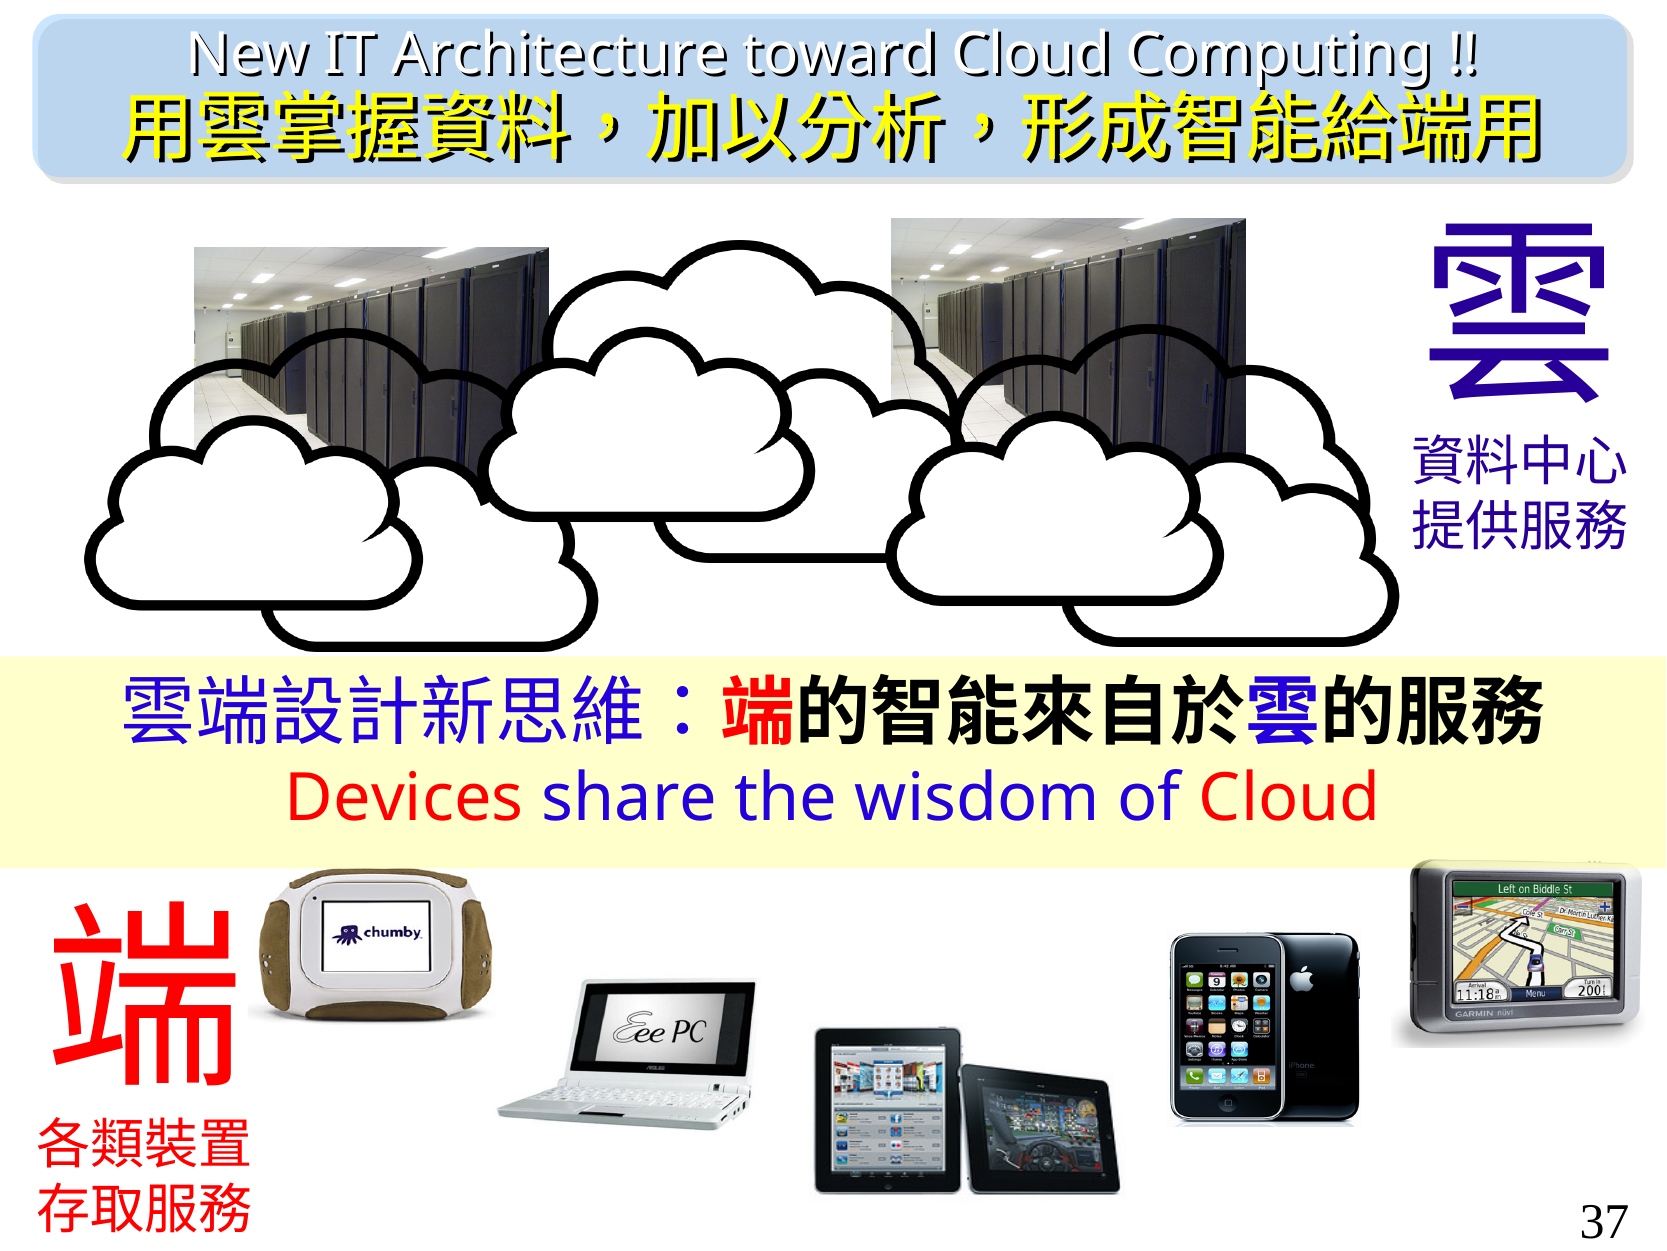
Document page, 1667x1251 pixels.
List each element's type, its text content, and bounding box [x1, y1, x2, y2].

picture [1167, 929, 1361, 1127]
title New IT Architecture toward Cloud Computing !! 用雲掌握資料，加以分析，形成智能給端用 [0, 16, 1665, 175]
text_box 雲端設計新思維：端的智能來自於雲的服務 Devices share the wisdom of Cloud [0, 656, 1667, 869]
picture [301, 869, 768, 1147]
picture [1391, 869, 1651, 1048]
picture [798, 1013, 1137, 1212]
text_box 端 各類裝置 存取服務 [0, 862, 301, 1250]
picture [60, 218, 1422, 656]
text_box 雲 資料中心 提供服務 [1376, 178, 1664, 561]
